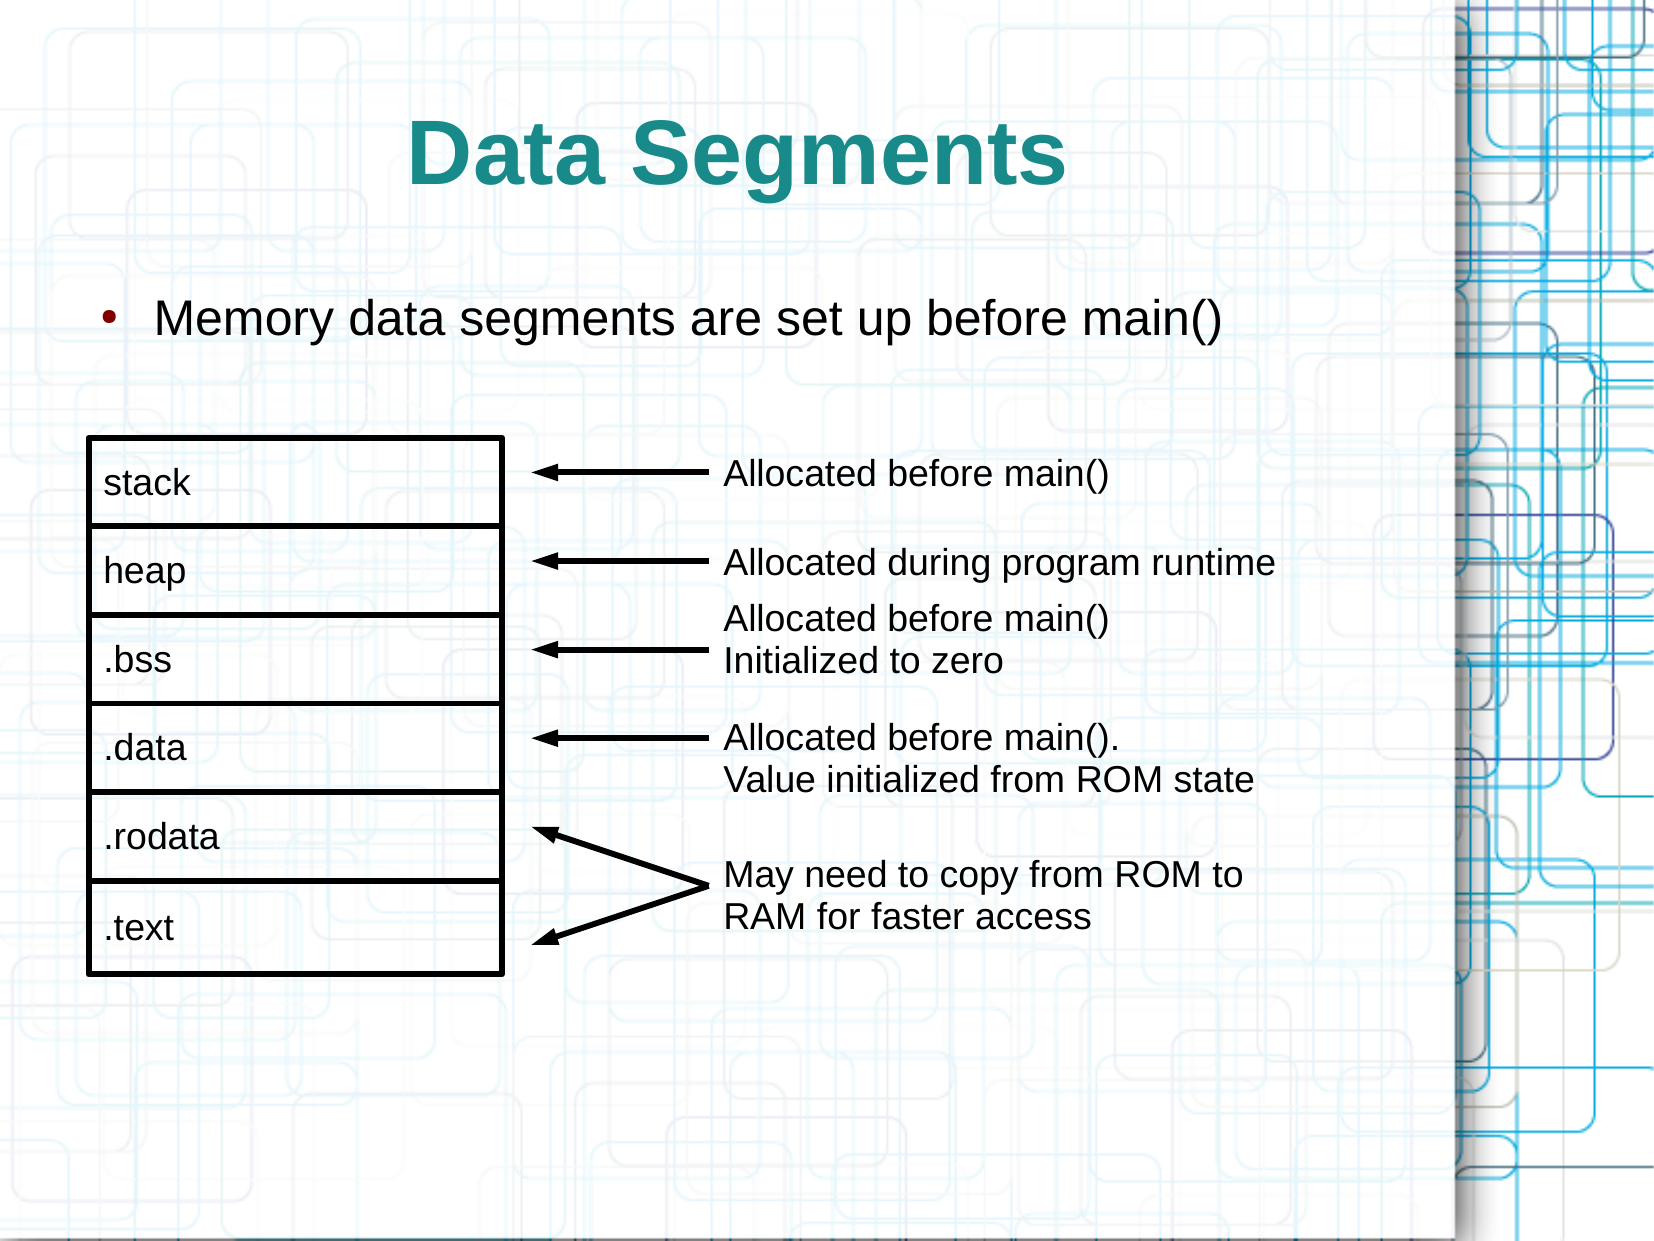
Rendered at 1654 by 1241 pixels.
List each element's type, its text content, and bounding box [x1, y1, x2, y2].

picture [0, 0, 1654, 1241]
text_box stack [88, 437, 502, 523]
text_box heap [88, 526, 502, 612]
text_box .rodata [88, 792, 502, 878]
text_box .text [88, 880, 502, 975]
text_box .bss [88, 614, 502, 701]
text_box Allocated during program runtime [708, 533, 1447, 591]
text_box Allocated before main() Initialized to zero [708, 591, 1152, 690]
text_box May need to copy from ROM to RAM for faster access [708, 845, 1270, 945]
title Data Segments [59, 49, 1418, 257]
text_box Allocated before main(). Value initialized from ROM state [708, 708, 1300, 808]
text_box Allocated before main() [708, 445, 1447, 502]
list Memory data segments are set up before main() [82, 290, 1418, 384]
text_box .data [88, 703, 502, 789]
